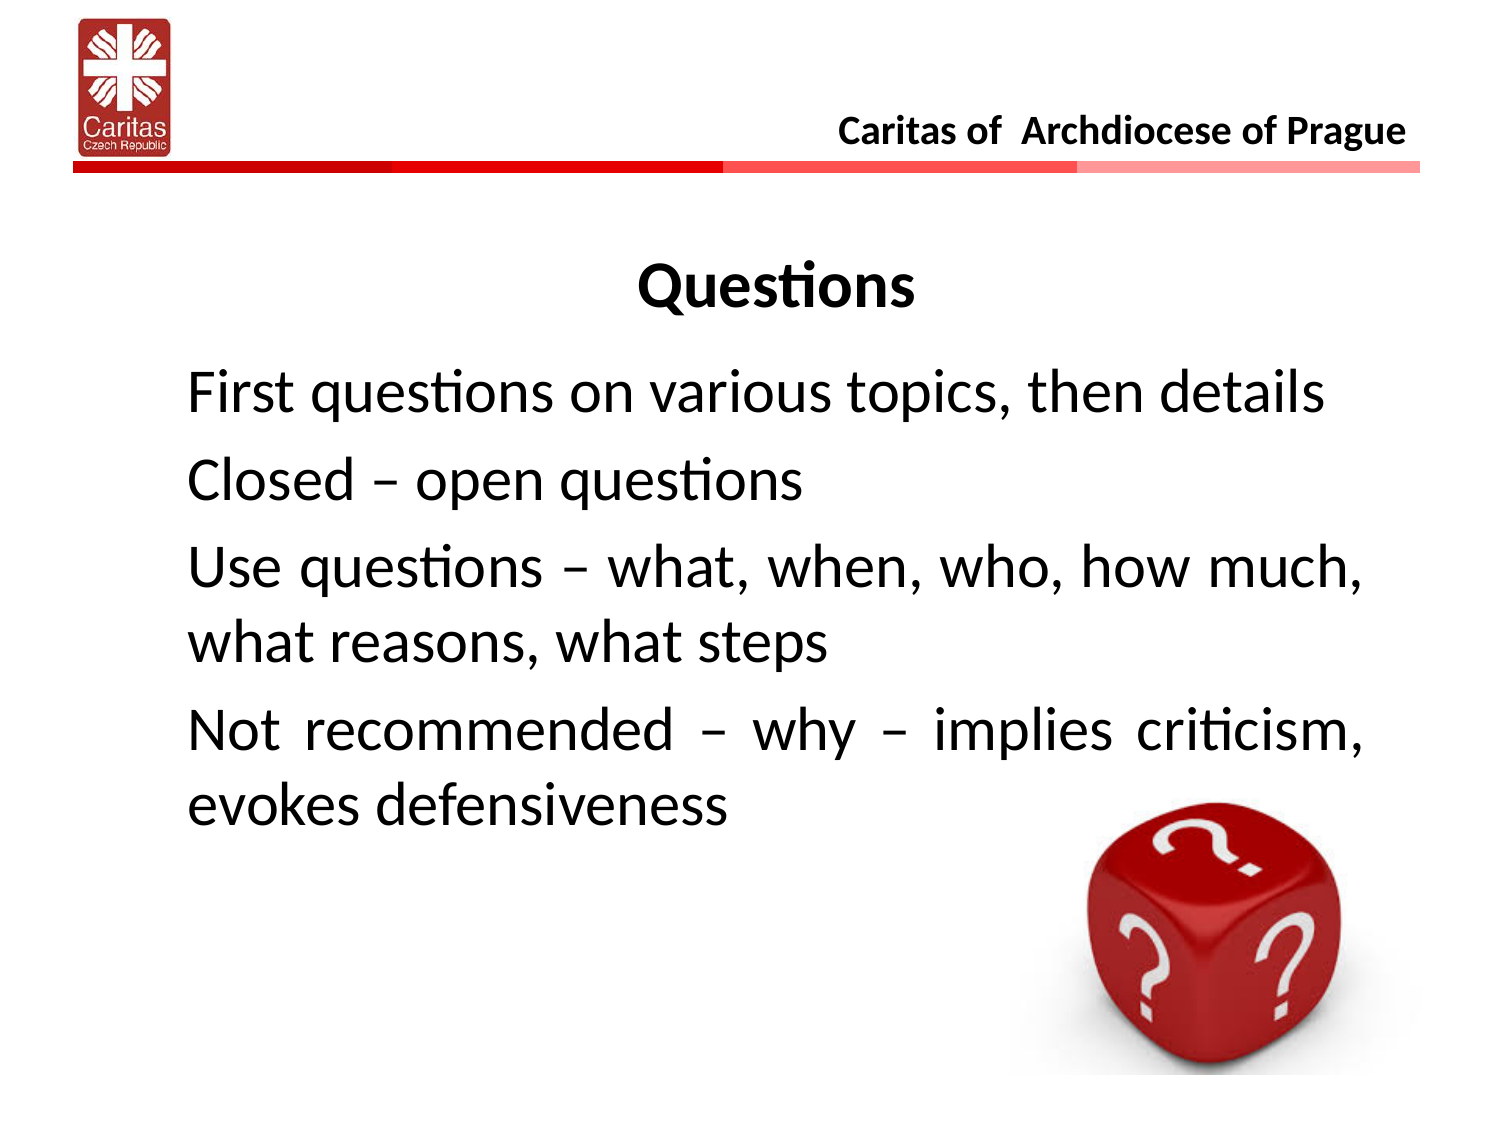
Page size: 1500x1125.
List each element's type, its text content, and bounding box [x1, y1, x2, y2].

title Caritas of Archdiocese of Prague [253, 88, 1459, 191]
text_box [73, 161, 1420, 173]
list Questions First questions on various topics, then details Closed – open questions Use questions – what, when, who, how much, what reasons, what steps Not recommended – why – implies criticism, evokes defensiveness [74, 225, 1445, 1053]
picture [74, 17, 174, 160]
picture [1009, 786, 1438, 1075]
